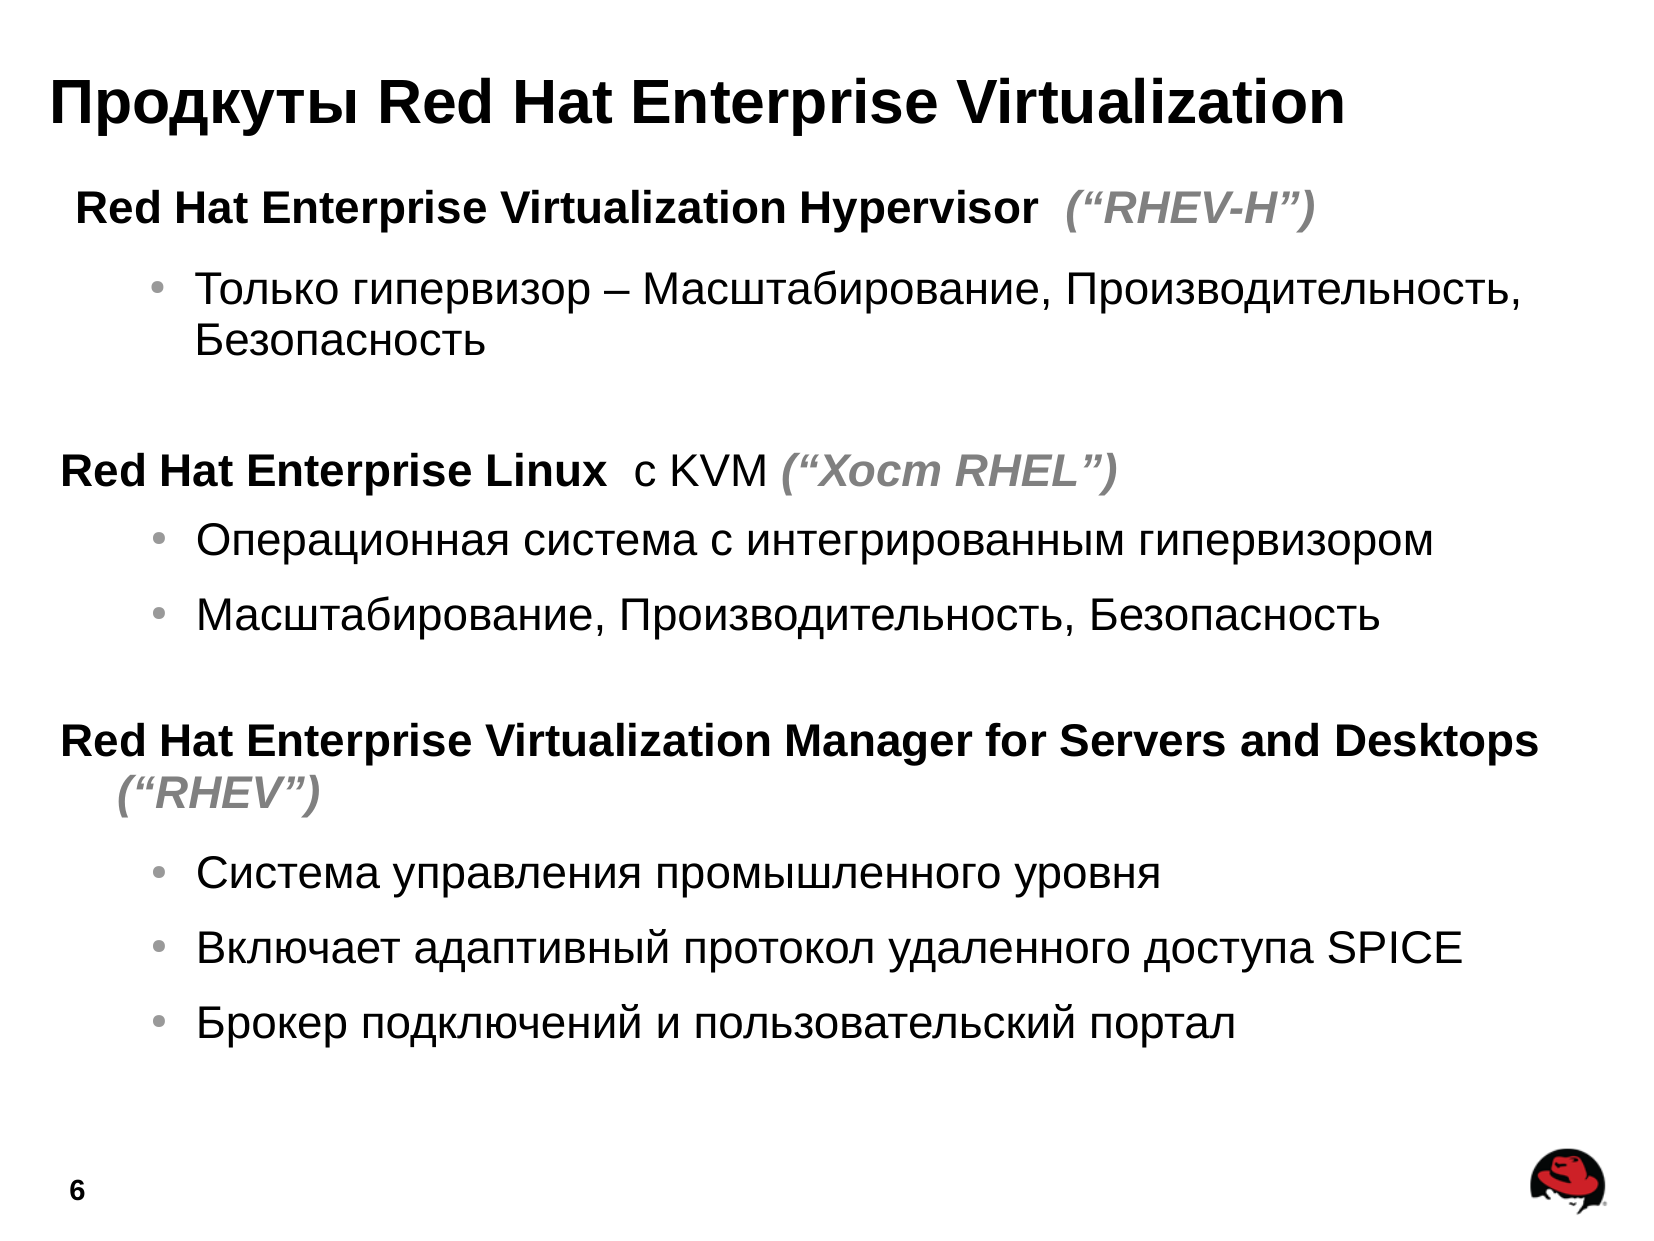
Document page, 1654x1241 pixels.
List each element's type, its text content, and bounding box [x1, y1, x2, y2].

picture [1529, 1187, 1613, 1224]
title Продкуты Red Hat Enterprise Virtualization [0, 0, 1489, 203]
list Red Hat Enterprise Virtualization Hypervisor (“RHEV-H”) Только гипервизор – Масштабирование, Производительность, Безопасность Red Hat Enterprise Linux с KVM (“Хост RHEL”) Операционная система с интегрированным гипервизором Масштабирование, Производительность, Безопасность Red Hat Enterprise Virtualization Manager for Servers and Desktops (“RHEV”) Система управления промышленного уровня Включает адаптивный протокол удаленного доступа SPICE Брокер подключений и пользовательский портал [46, 151, 1643, 1187]
